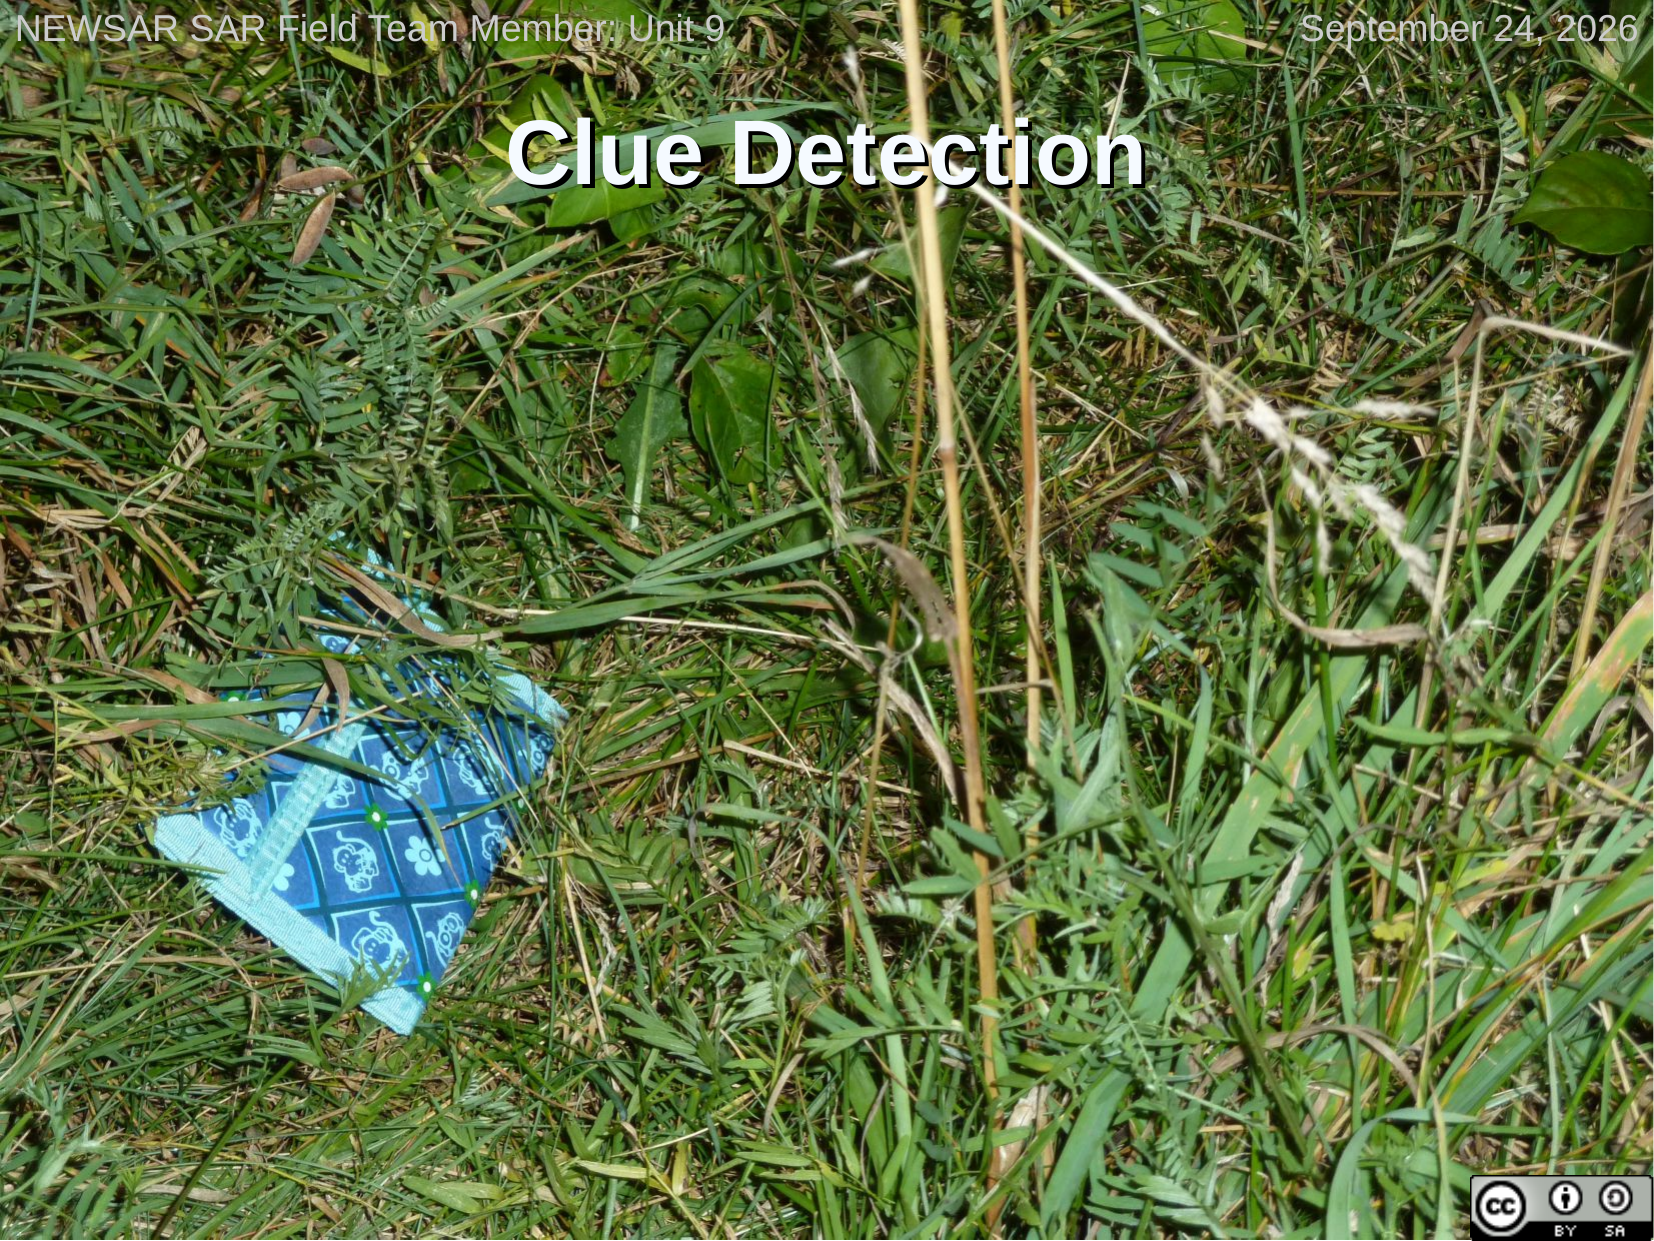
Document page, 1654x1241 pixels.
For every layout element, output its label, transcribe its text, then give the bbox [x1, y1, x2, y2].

text_box February 19, 2020 [1184, 0, 1654, 57]
picture [933, 0, 1184, 49]
title Clue Detection [82, 49, 1571, 257]
text_box NEWSAR SAR Field Team Member: Unit 9 [0, 0, 933, 57]
picture [0, 57, 1654, 1241]
